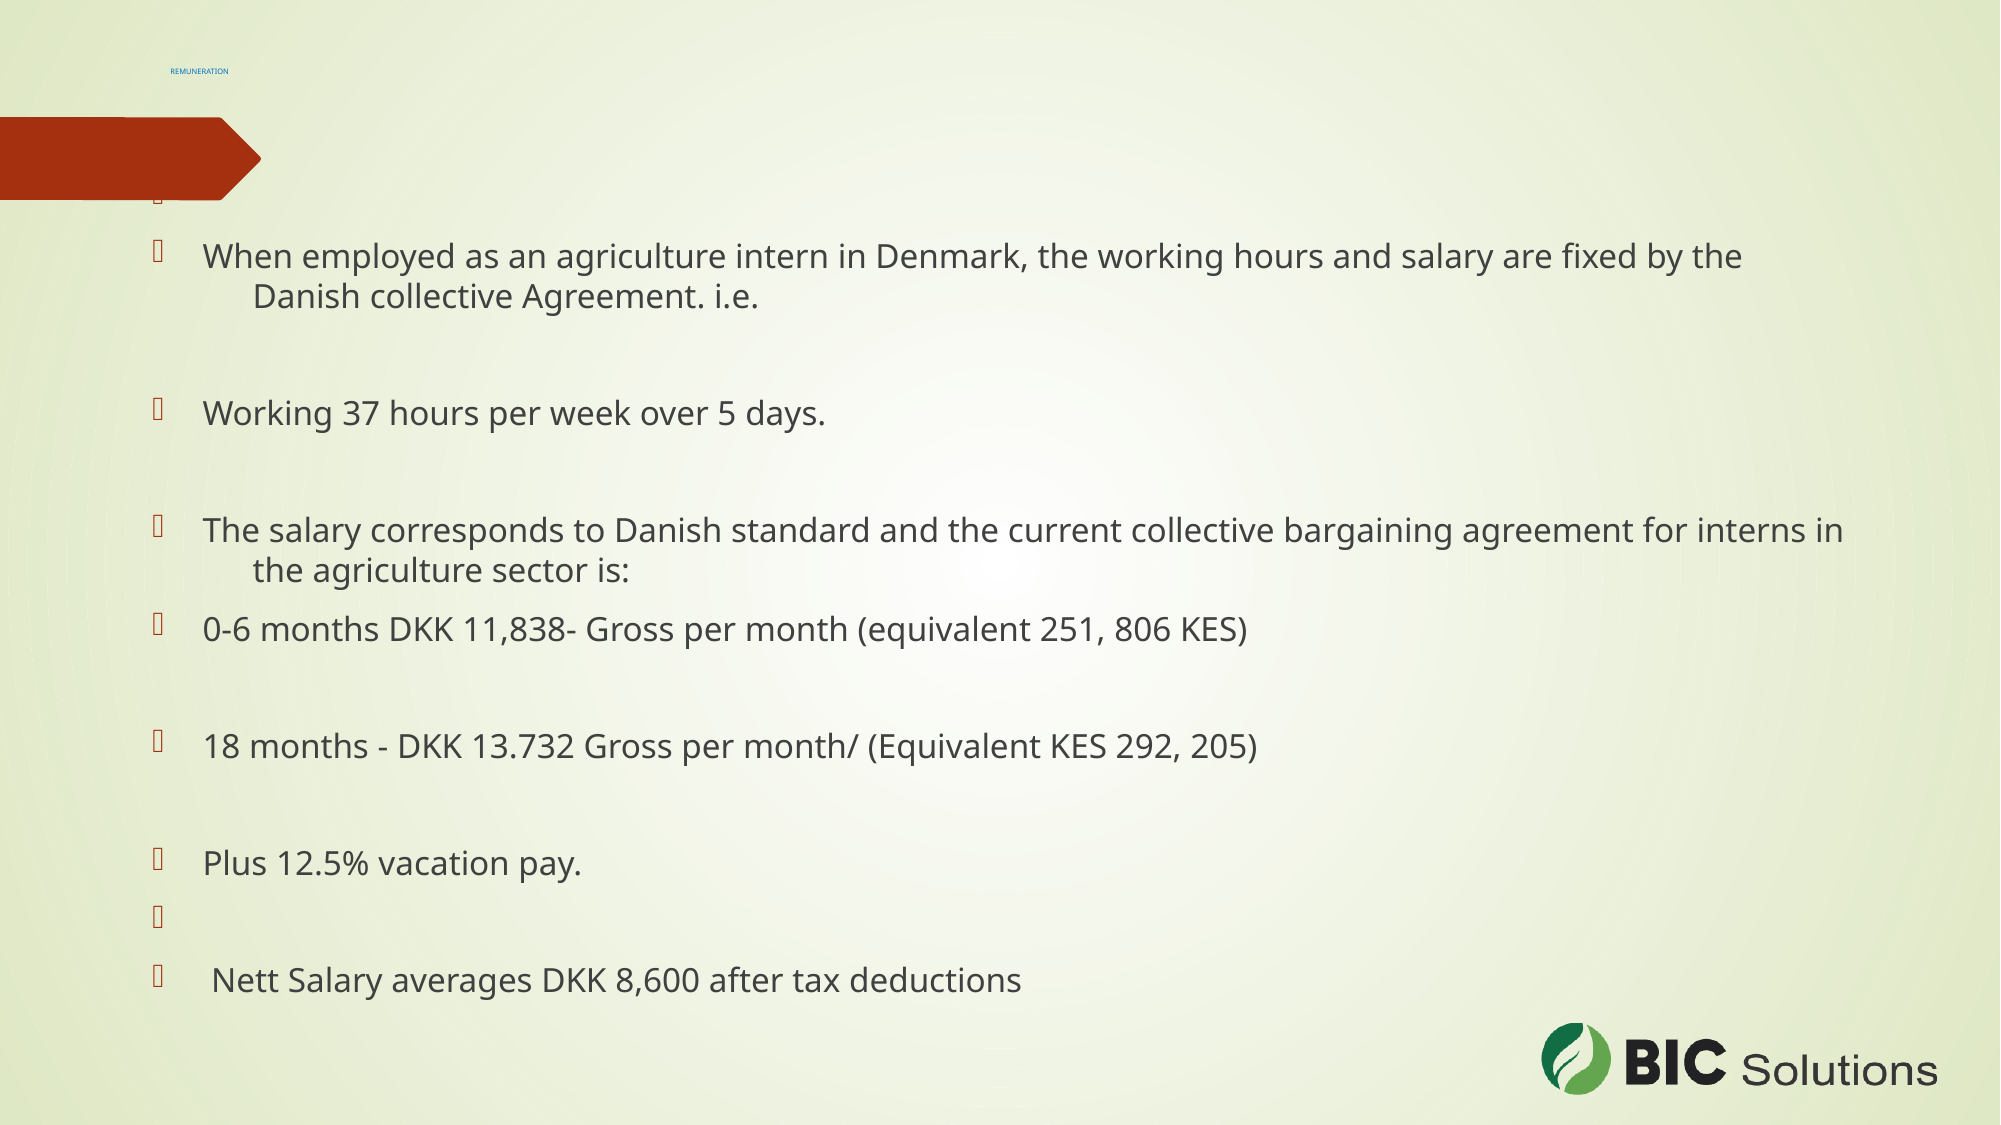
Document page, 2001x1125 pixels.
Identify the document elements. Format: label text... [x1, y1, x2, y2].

title REMUNERATION [137, 59, 1863, 113]
picture [1541, 1023, 1937, 1095]
list When employed as an agriculture intern in Denmark, the working hours and salary are fixed by the Danish collective Agreement. i.e. Working 37 hours per week over 5 days. The salary corresponds to Danish standard and the current collective bargaining agreement for interns in the agriculture sector is: 0-6 months DKK 11,838- Gross per month (equivalent 251, 806 KES) 18 months - DKK 13.732 Gross per month/ (Equivalent KES 292, 205) Plus 12.5% vacation pay. Nett Salary averages DKK 8,600 after tax deductions [137, 168, 1863, 1014]
